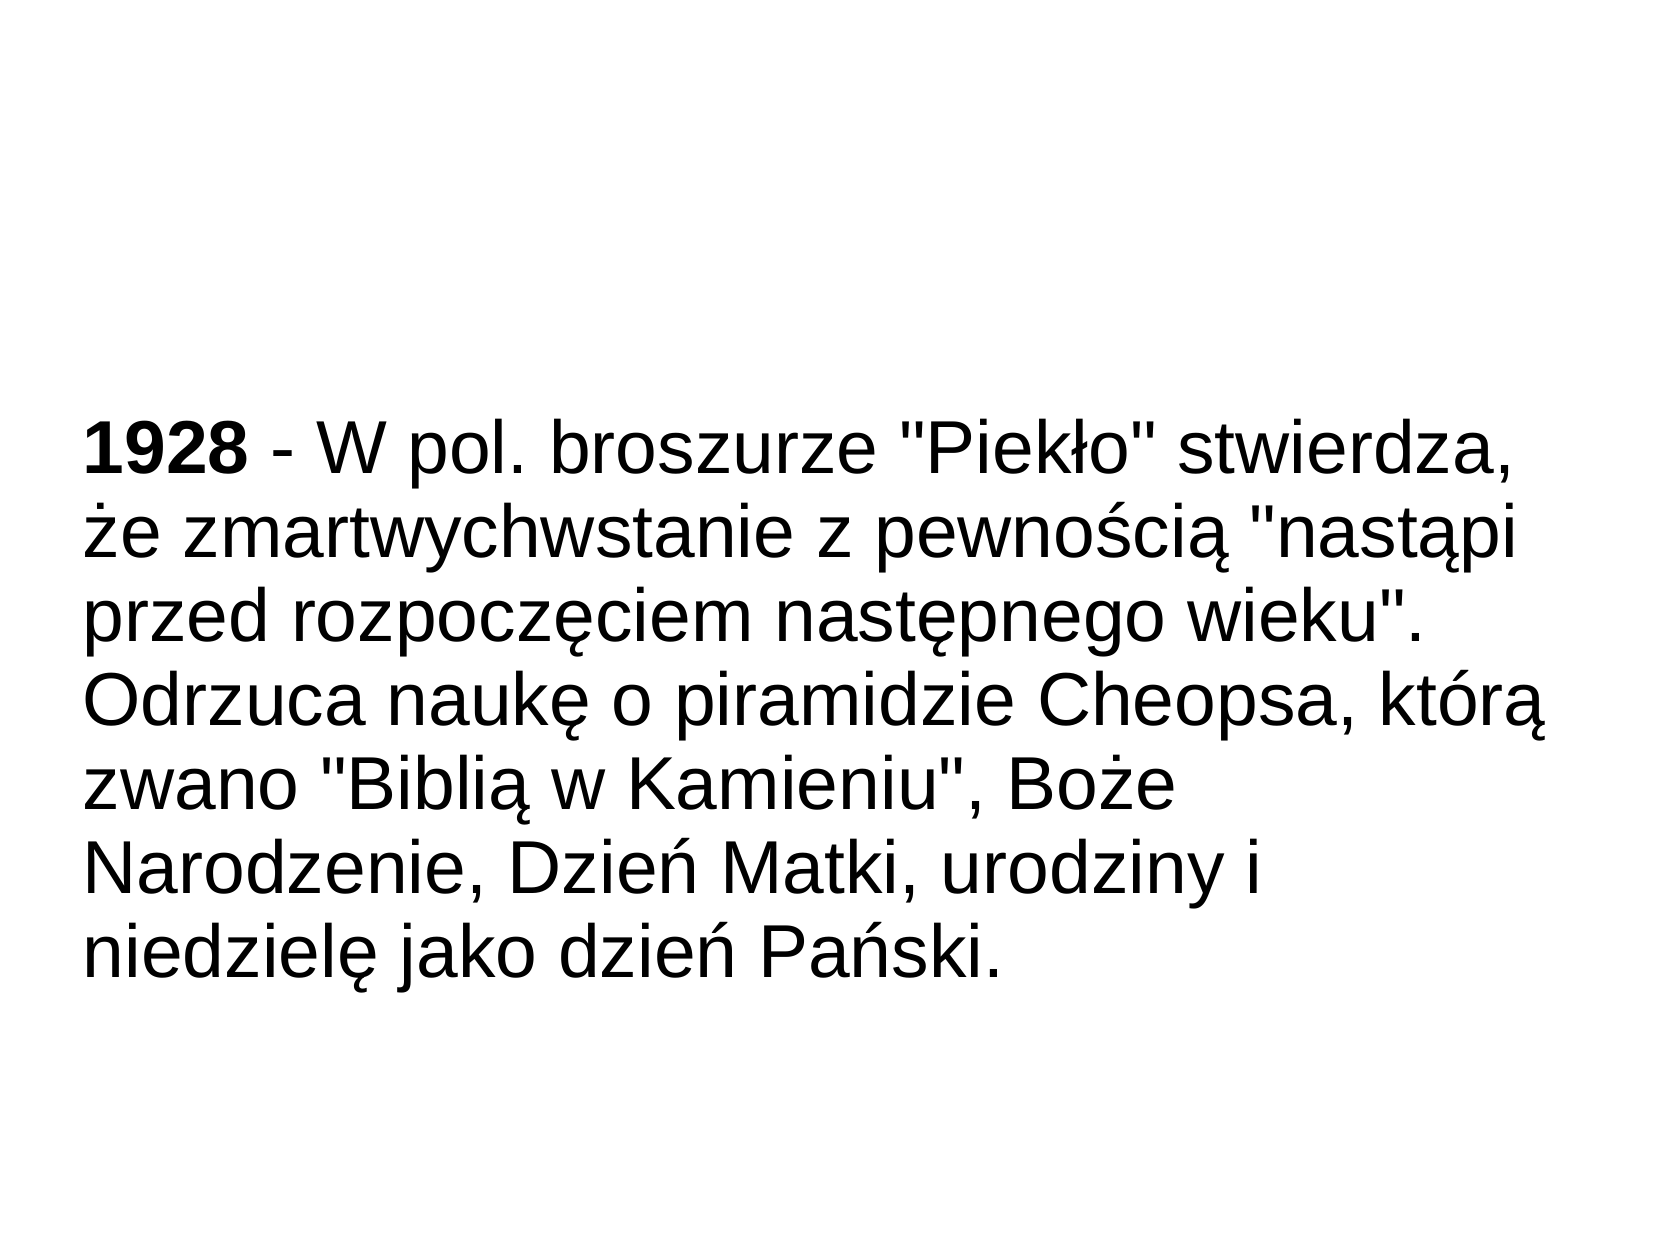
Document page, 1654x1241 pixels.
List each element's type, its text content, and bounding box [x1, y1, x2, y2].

subtitle 1928 - W pol. broszurze "Piekło" stwierdza, że zmartwychwstanie z pewnością "nastąpi przed rozpoczęciem następnego wieku". Odrzuca naukę o piramidzie Cheopsa, którą zwano "Biblią w Kamieniu", Boże Narodzenie, Dzień Matki, urodziny i niedzielę jako dzień Pański. [82, 297, 1571, 1102]
